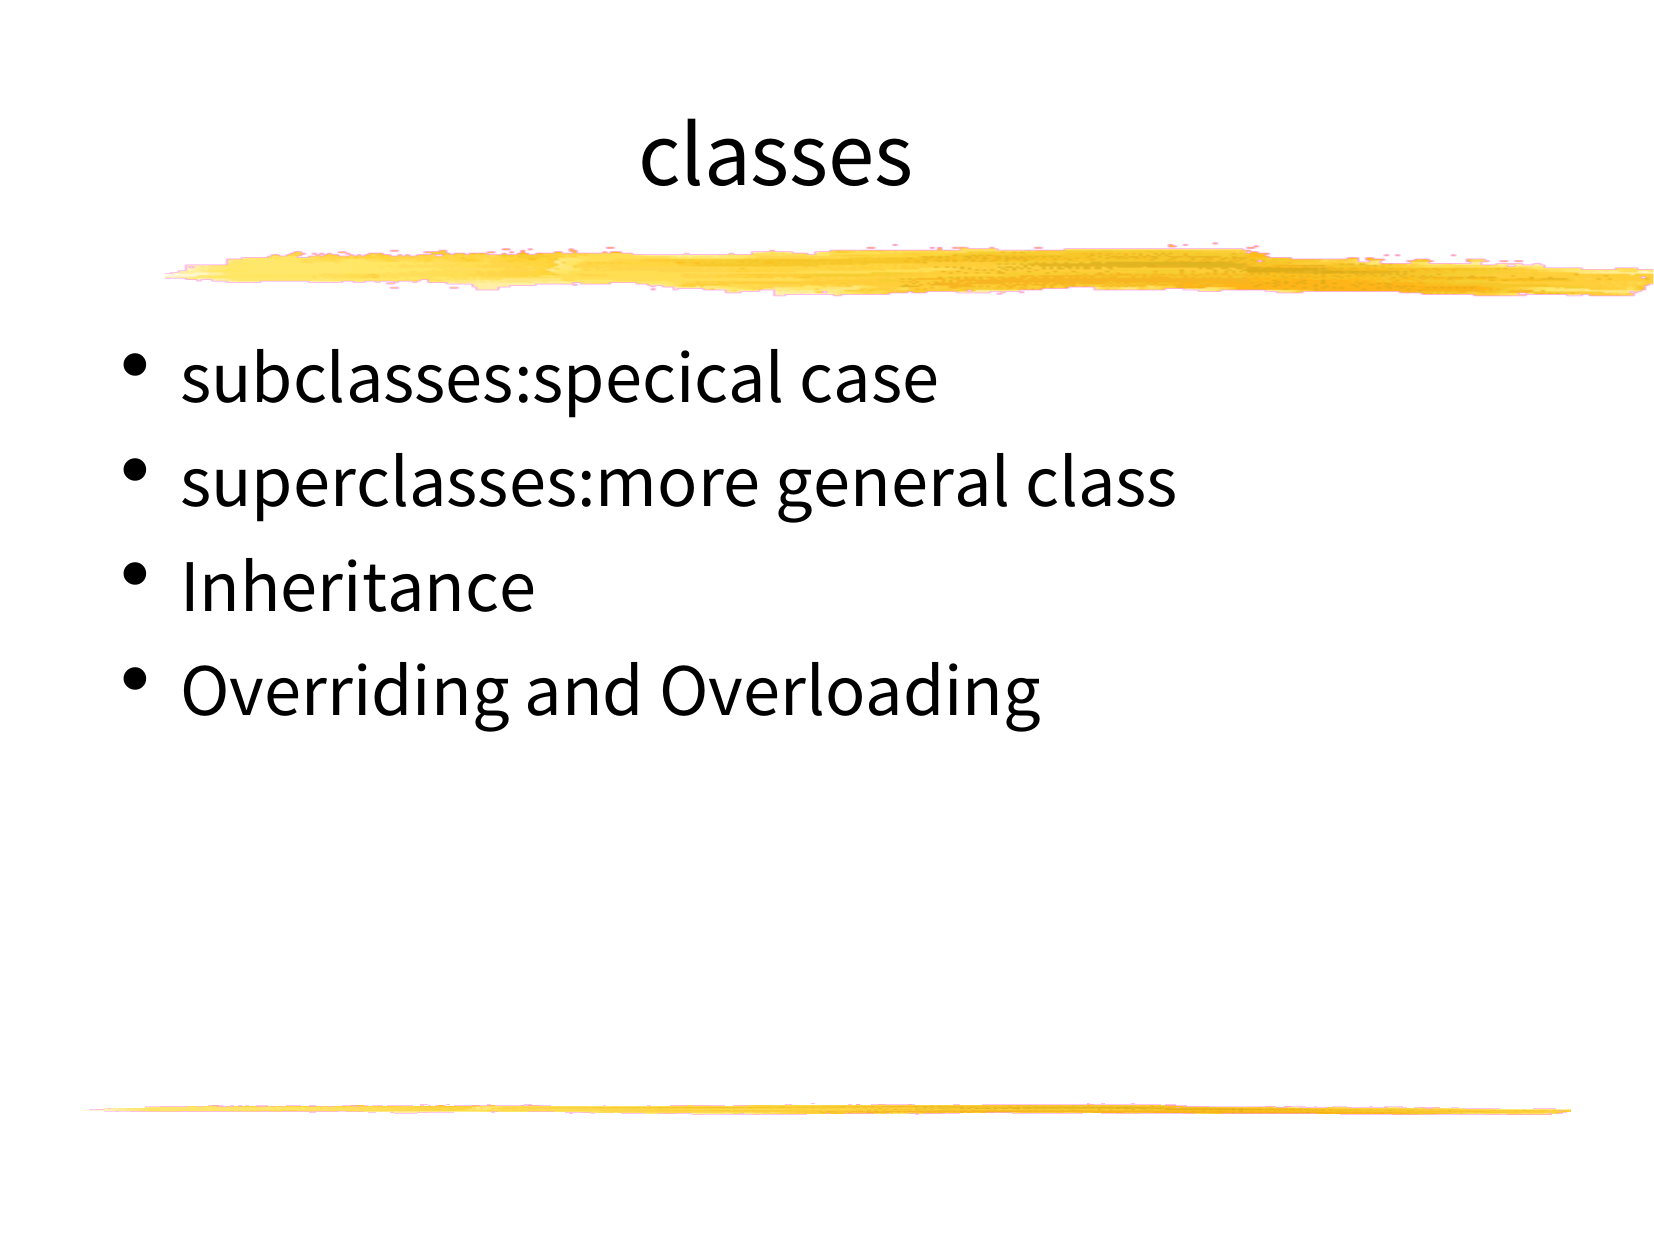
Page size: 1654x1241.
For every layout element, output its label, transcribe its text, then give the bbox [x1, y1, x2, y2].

picture [165, 237, 1654, 308]
title classes [73, 39, 1479, 249]
picture [82, 1102, 1571, 1117]
list subclasses:specical case superclasses:more general class Inheritance Overriding and Overloading [124, 316, 1530, 1061]
